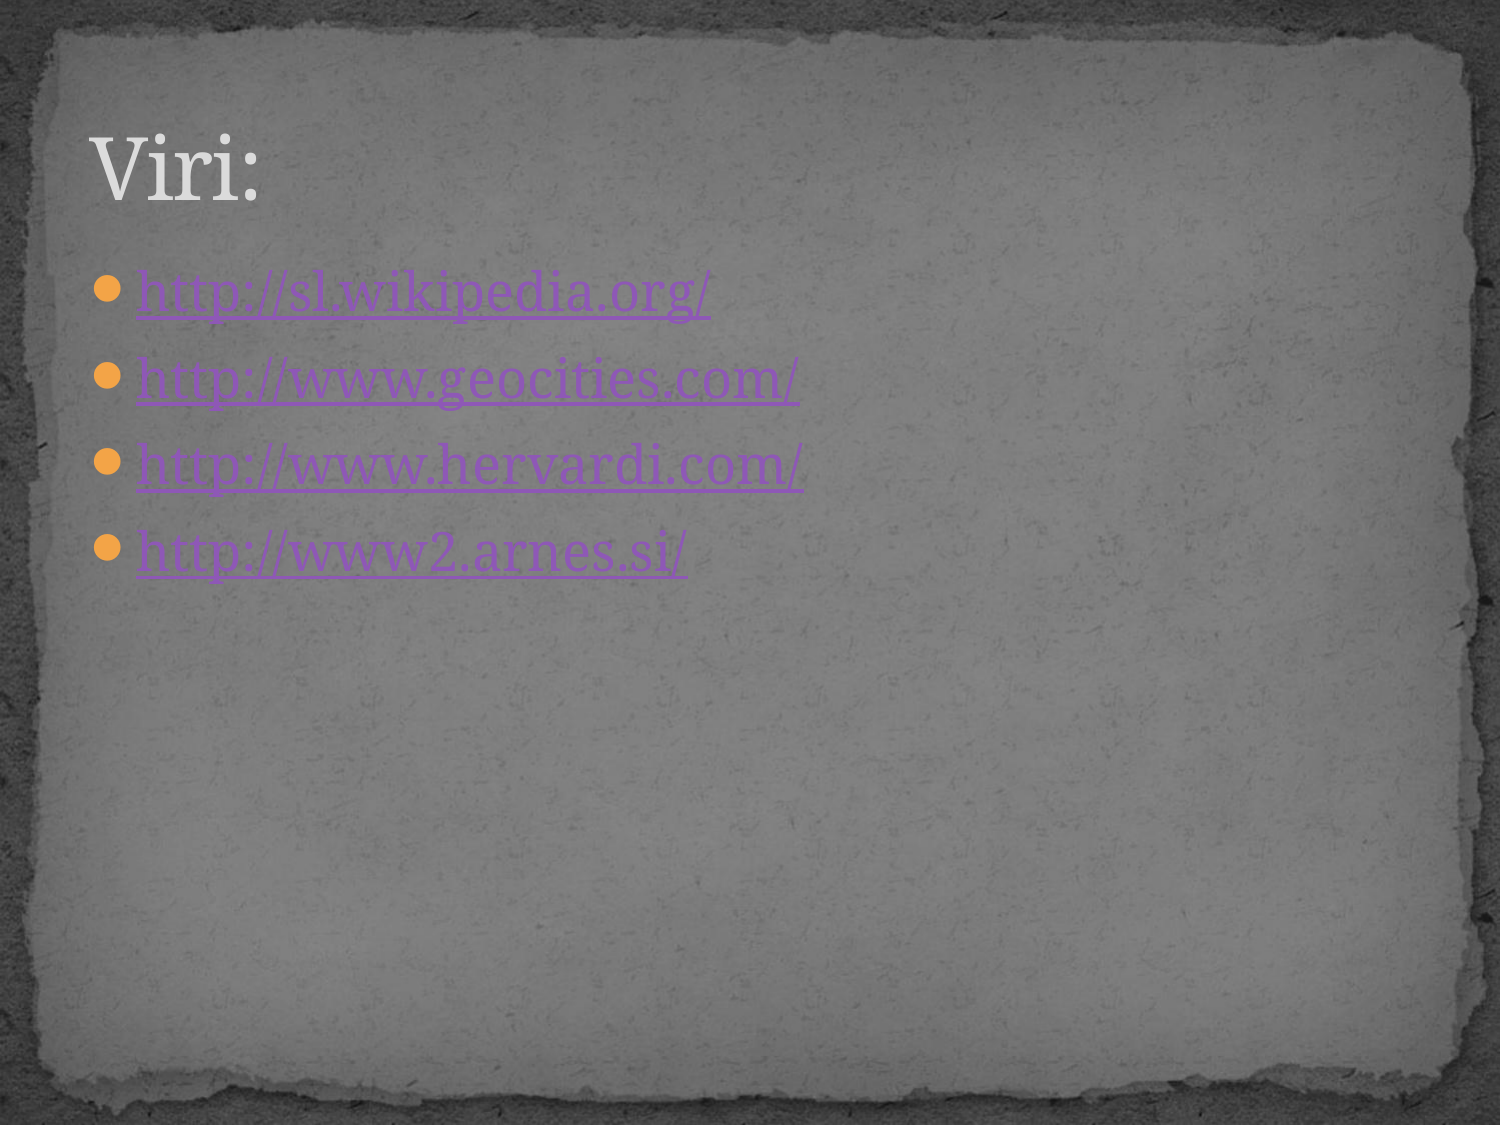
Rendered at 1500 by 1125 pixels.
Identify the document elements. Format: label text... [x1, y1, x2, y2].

title Viri: [75, 24, 1425, 225]
list http://sl.wikipedia.org/ http://www.geocities.com/ http://www.hervardi.com/ http://www2.arnes.si/ [75, 249, 1425, 1000]
picture [0, 0, 1500, 1125]
